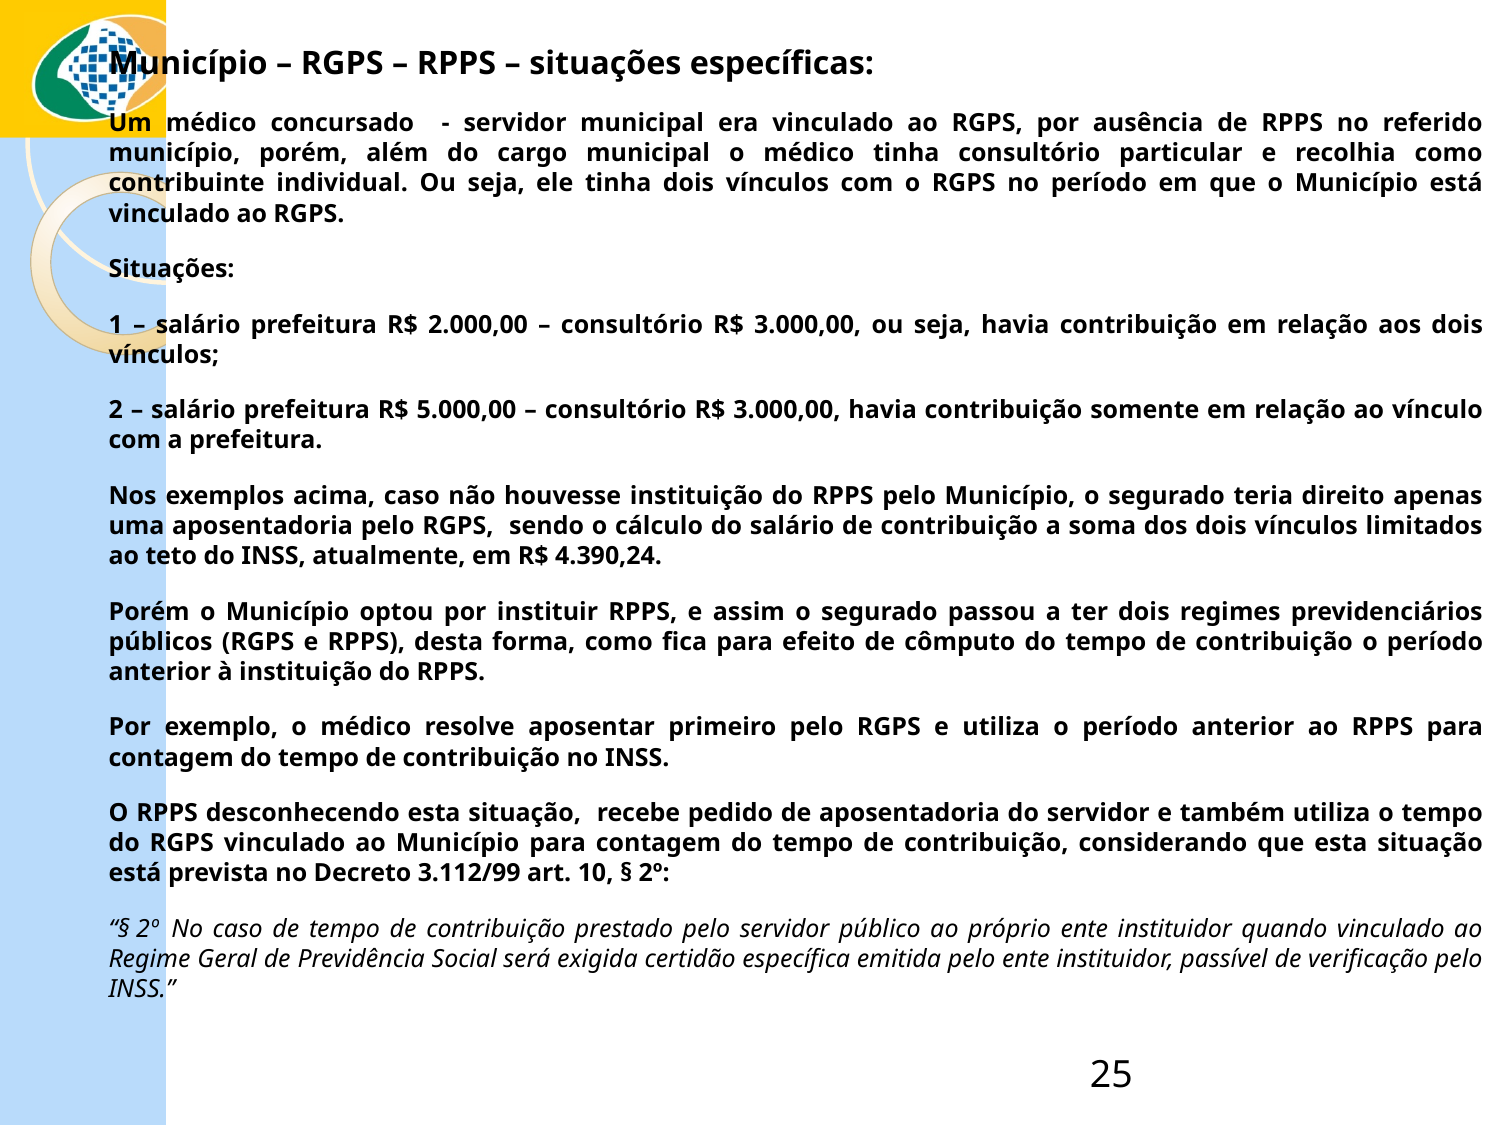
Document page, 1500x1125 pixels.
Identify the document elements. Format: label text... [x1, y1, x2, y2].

list Município – RGPS – RPPS – situações específicas: Um médico concursado - servidor municipal era vinculado ao RGPS, por ausência de RPPS no referido município, porém, além do cargo municipal o médico tinha consultório particular e recolhia como contribuinte individual. Ou seja, ele tinha dois vínculos com o RGPS no período em que o Município está vinculado ao RGPS. Situações: 1 – salário prefeitura R$ 2.000,00 – consultório R$ 3.000,00, ou seja, havia contribuição em relação aos dois vínculos; 2 – salário prefeitura R$ 5.000,00 – consultório R$ 3.000,00, havia contribuição somente em relação ao vínculo com a prefeitura. Nos exemplos acima, caso não houvesse instituição do RPPS pelo Município, o segurado teria direito apenas uma aposentadoria pelo RGPS, sendo o cálculo do salário de contribuição a soma dos dois vínculos limitados ao teto do INSS, atualmente, em R$ 4.390,24. Porém o Município optou por instituir RPPS, e assim o segurado passou a ter dois regimes previdenciários públicos (RGPS e RPPS), desta forma, como fica para efeito de cômputo do tempo de contribuição o período anterior à instituição do RPPS. Por exemplo, o médico resolve aposentar primeiro pelo RGPS e utiliza o período anterior ao RPPS para contagem do tempo de contribuição no INSS. O RPPS desconhecendo esta situação, recebe pedido de aposentadoria do servidor e também utiliza o tempo do RGPS vinculado ao Município para contagem do tempo de contribuição, considerando que esta situação está prevista no Decreto 3.112/99 art. 10, § 2º: “§ 2º No caso de tempo de contribuição prestado pelo servidor público ao próprio ente instituidor quando vinculado ao Regime Geral de Previdência Social será exigida certidão específica emitida pelo ente instituidor, passível de verificação pelo INSS.” [93, 35, 1500, 1070]
title [76, 0, 1500, 102]
slide_number <número> [1074, 1042, 1425, 1103]
picture [24, 12, 93, 125]
